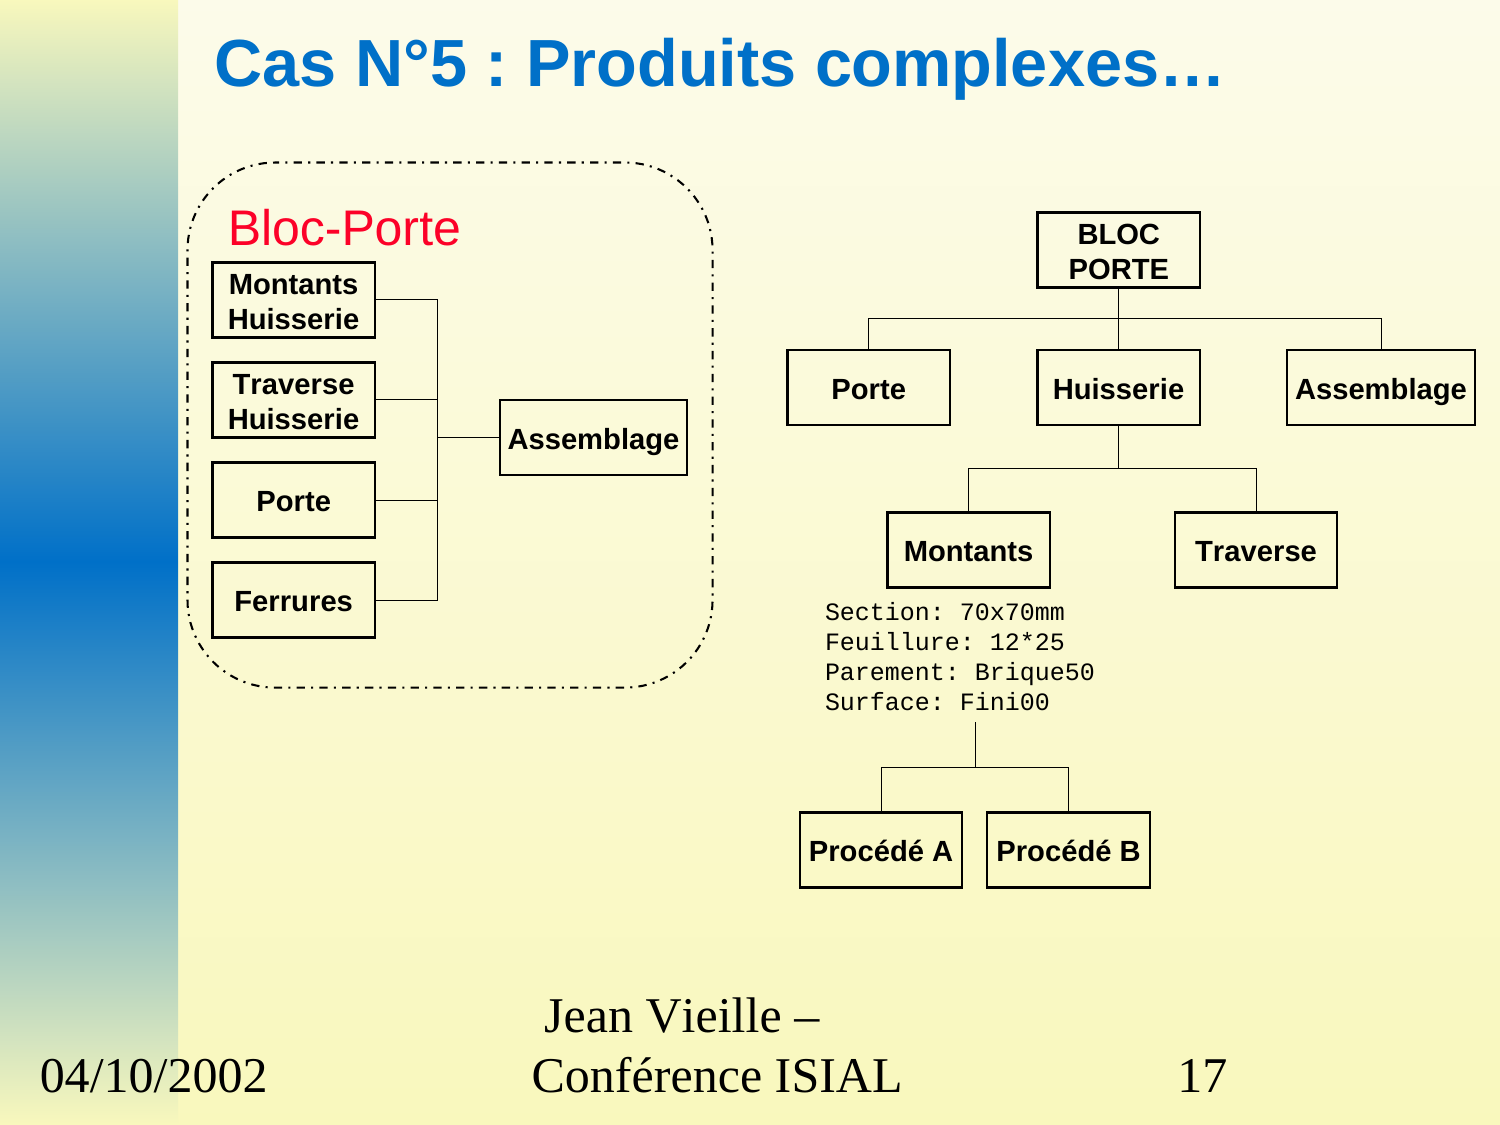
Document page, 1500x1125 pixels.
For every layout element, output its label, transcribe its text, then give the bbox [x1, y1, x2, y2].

text_box Huisserie [1037, 350, 1201, 426]
text_box Porte [787, 350, 951, 426]
text_box Traverse [1174, 512, 1338, 588]
text_box Procédé A [799, 812, 963, 888]
text_box Montants Huisserie [212, 262, 376, 338]
text_box Assemblage [1287, 350, 1475, 426]
text_box Traverse Huisserie [212, 362, 376, 438]
text_box Ferrures [212, 562, 376, 638]
text_box Assemblage [499, 399, 688, 475]
text_box Porte [212, 462, 376, 538]
text_box BLOC PORTE [1037, 212, 1201, 288]
text_box Montants [887, 512, 1051, 587]
text_box Section: 70x70mm Feuillure: 12*25 Parement: Brique50 Surface: Fini00 [825, 587, 1126, 723]
text_box Procédé B [987, 812, 1150, 888]
title Cas N°5 : Produits complexes… [199, 12, 1466, 201]
text_box Bloc-Porte [187, 162, 713, 688]
